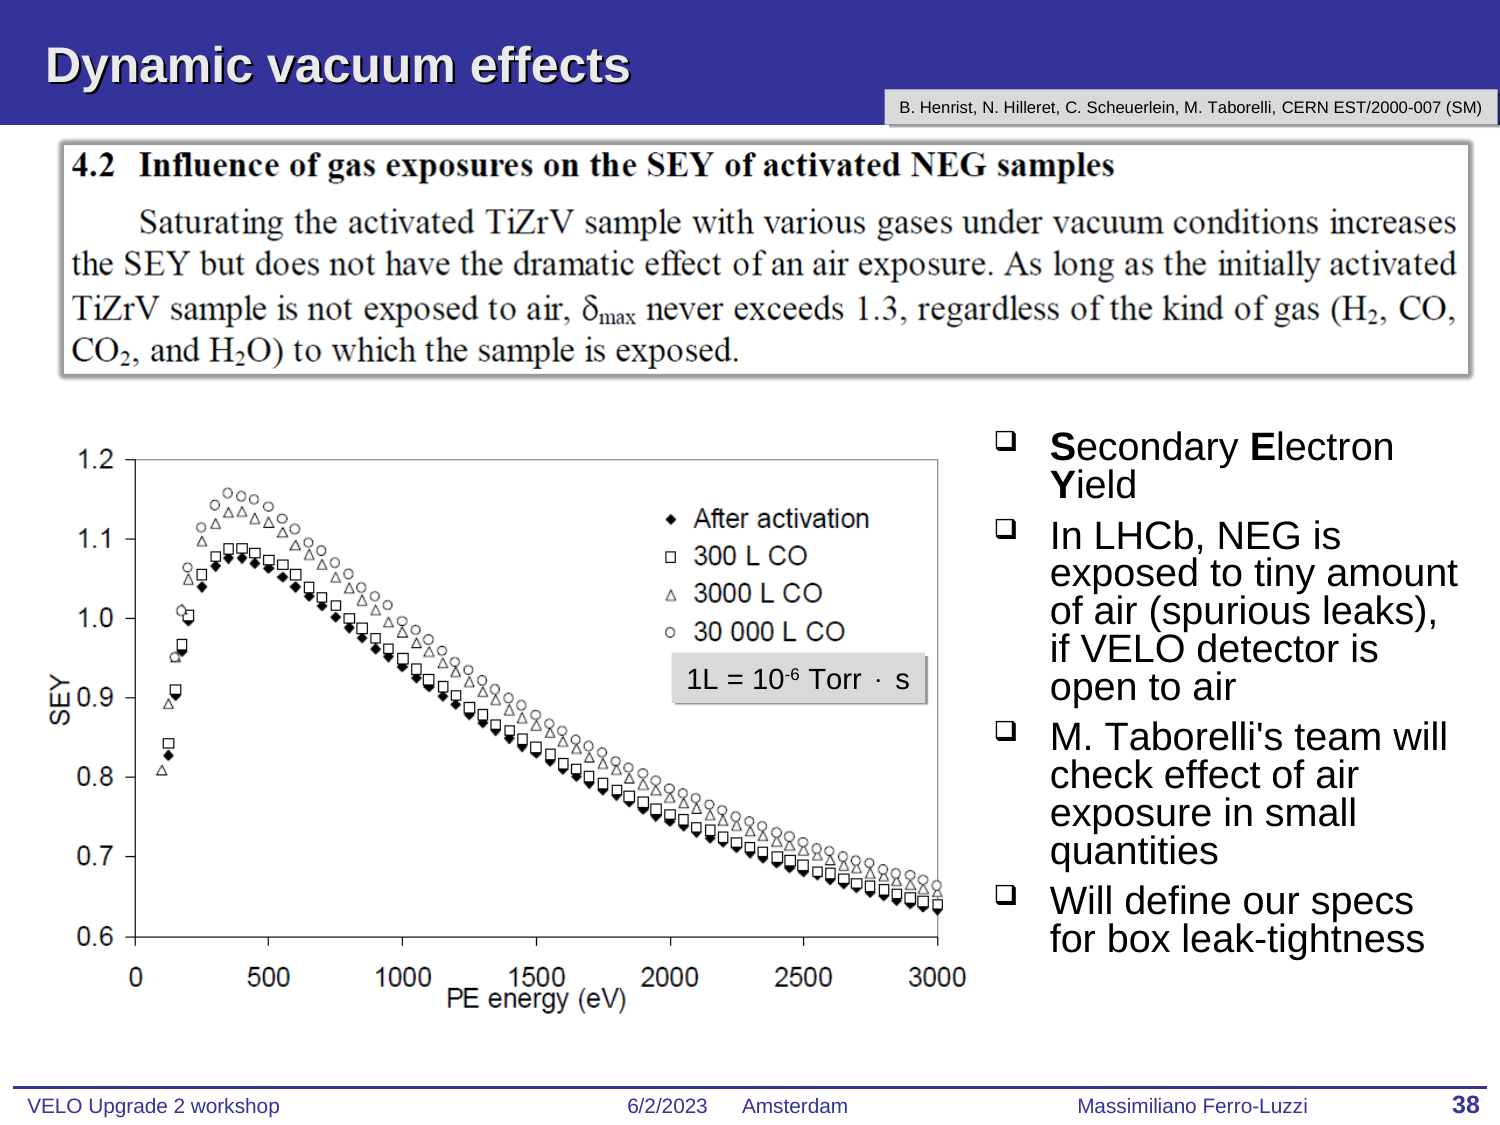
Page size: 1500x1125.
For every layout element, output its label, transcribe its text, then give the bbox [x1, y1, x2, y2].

text_box 1L = 10-6 Torr  s [671, 652, 925, 703]
title Dynamic vacuum effects [0, 0, 1500, 125]
picture [53, 134, 1479, 385]
text_box B. Henrist, N. Hilleret, C. Scheuerlein, M. Taborelli, CERN EST/2000-007 (SM) [884, 89, 1498, 125]
picture [31, 444, 985, 1023]
list Secondary Electron Yield In LHCb, NEG is exposed to tiny amount of air (spurious leaks), if VELO detector is open to air M. Taborelli's team will check effect of air exposure in small quantities Will define our specs for box leak-tightness [978, 423, 1482, 1020]
